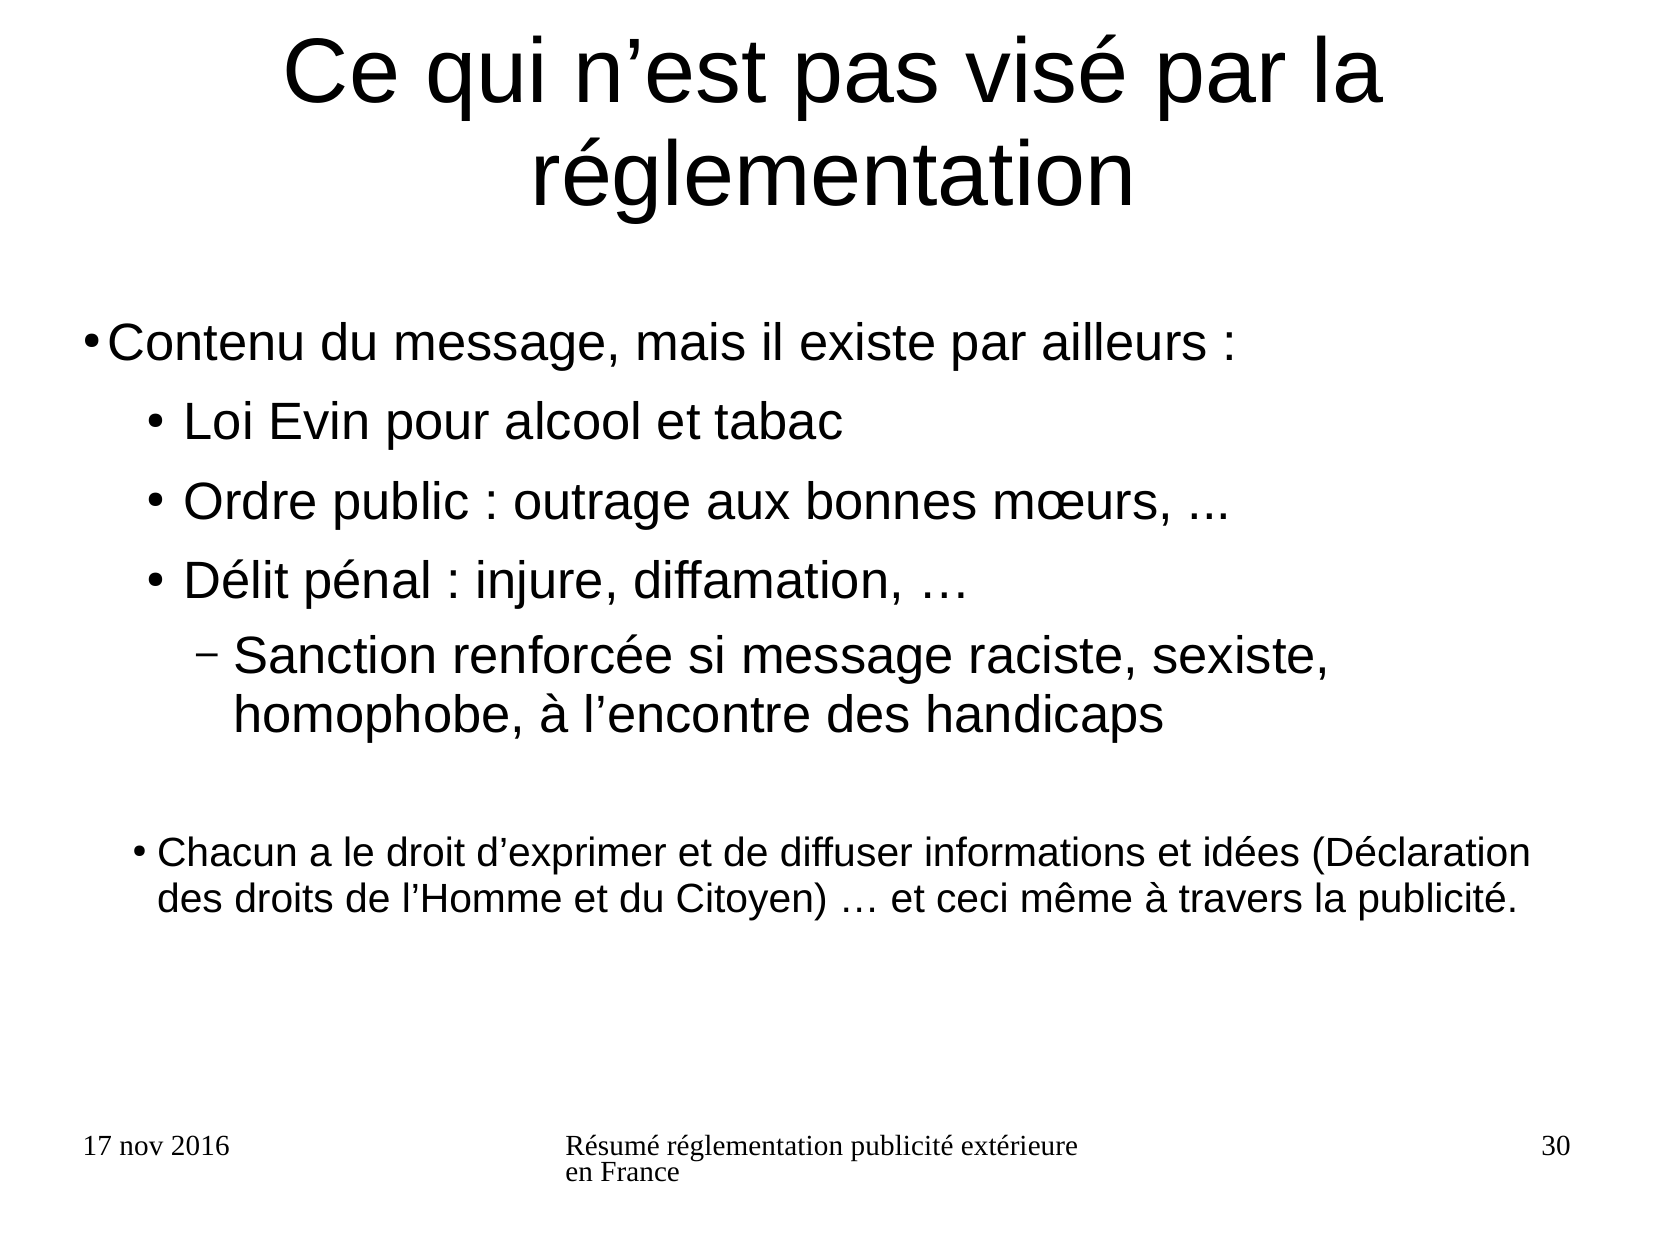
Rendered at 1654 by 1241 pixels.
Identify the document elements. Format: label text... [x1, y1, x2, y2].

list Contenu du message, mais il existe par ailleurs : Loi Evin pour alcool et tabac Ordre public : outrage aux bonnes mœurs, ... Délit pénal : injure, diffamation, … Sanction renforcée si message raciste, sexiste, homophobe, à l’encontre des handicaps Chacun a le droit d’exprimer et de diffuser informations et idées (Déclaration des droits de l’Homme et du Citoyen) … et ceci même à travers la publicité. [82, 240, 1571, 1126]
title Ce qui n’est pas visé par la réglementation [90, 19, 1579, 226]
